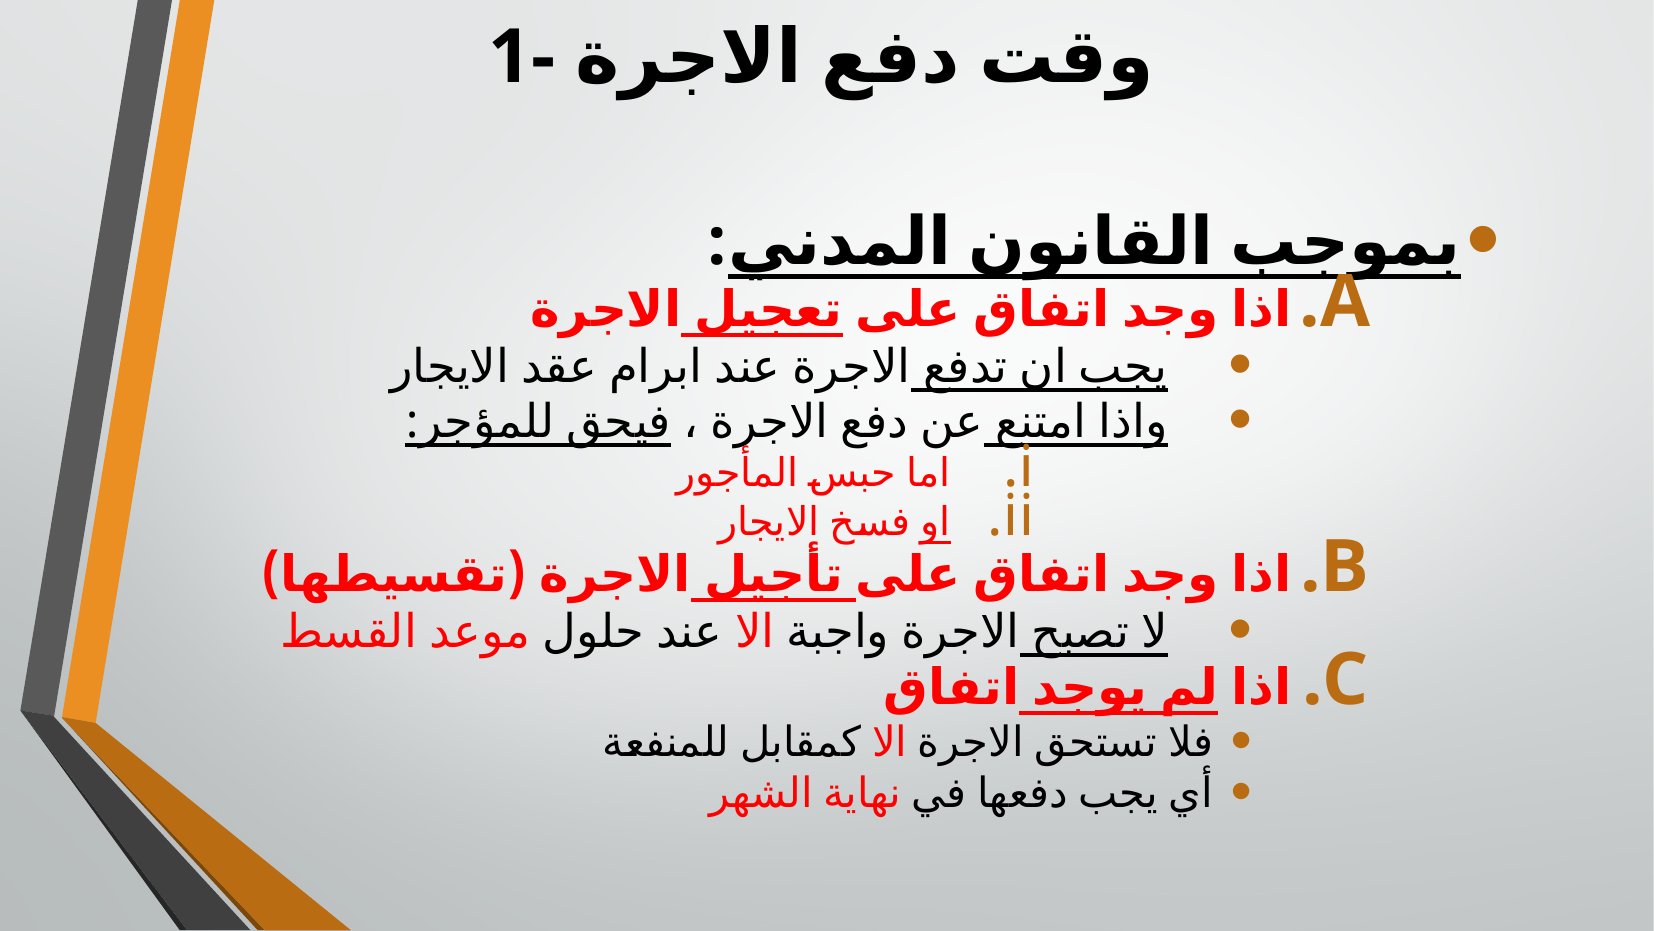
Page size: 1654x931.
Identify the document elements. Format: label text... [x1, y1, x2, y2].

title 1- وقت دفع الاجرة [77, 0, 1567, 98]
list بموجب القانون المدني: اذا وجد اتفاق على تعجيل الاجرة يجب ان تدفع الاجرة عند ابرام عقد الايجار واذا امتنع عن دفع الاجرة ، فيحق للمؤجر: اما حبس المأجور او فسخ الايجار اذا وجد اتفاق على تأجيل الاجرة (تقسيطها) لا تصبح الاجرة واجبة الا عند حلول موعد القسط اذا لم يوجد اتفاق فلا تستحق الاجرة الا كمقابل للمنفعة أي يجب دفعها في نهاية الشهر [77, 98, 1567, 931]
